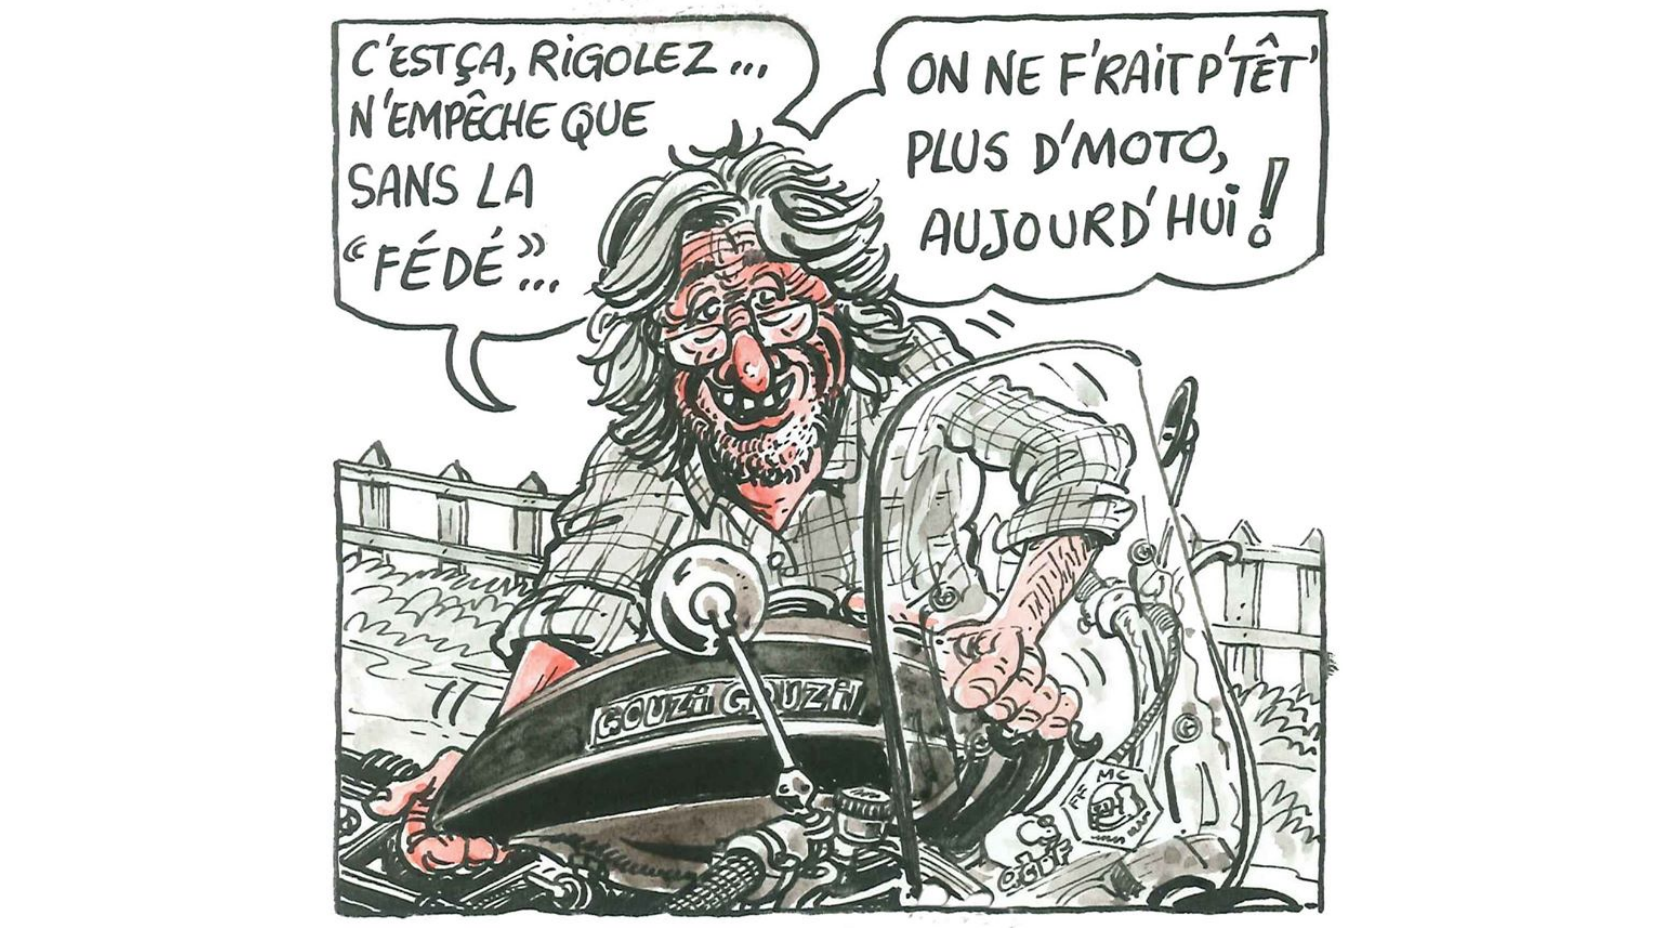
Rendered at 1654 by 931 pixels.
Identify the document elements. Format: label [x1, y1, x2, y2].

picture [309, 0, 1348, 928]
